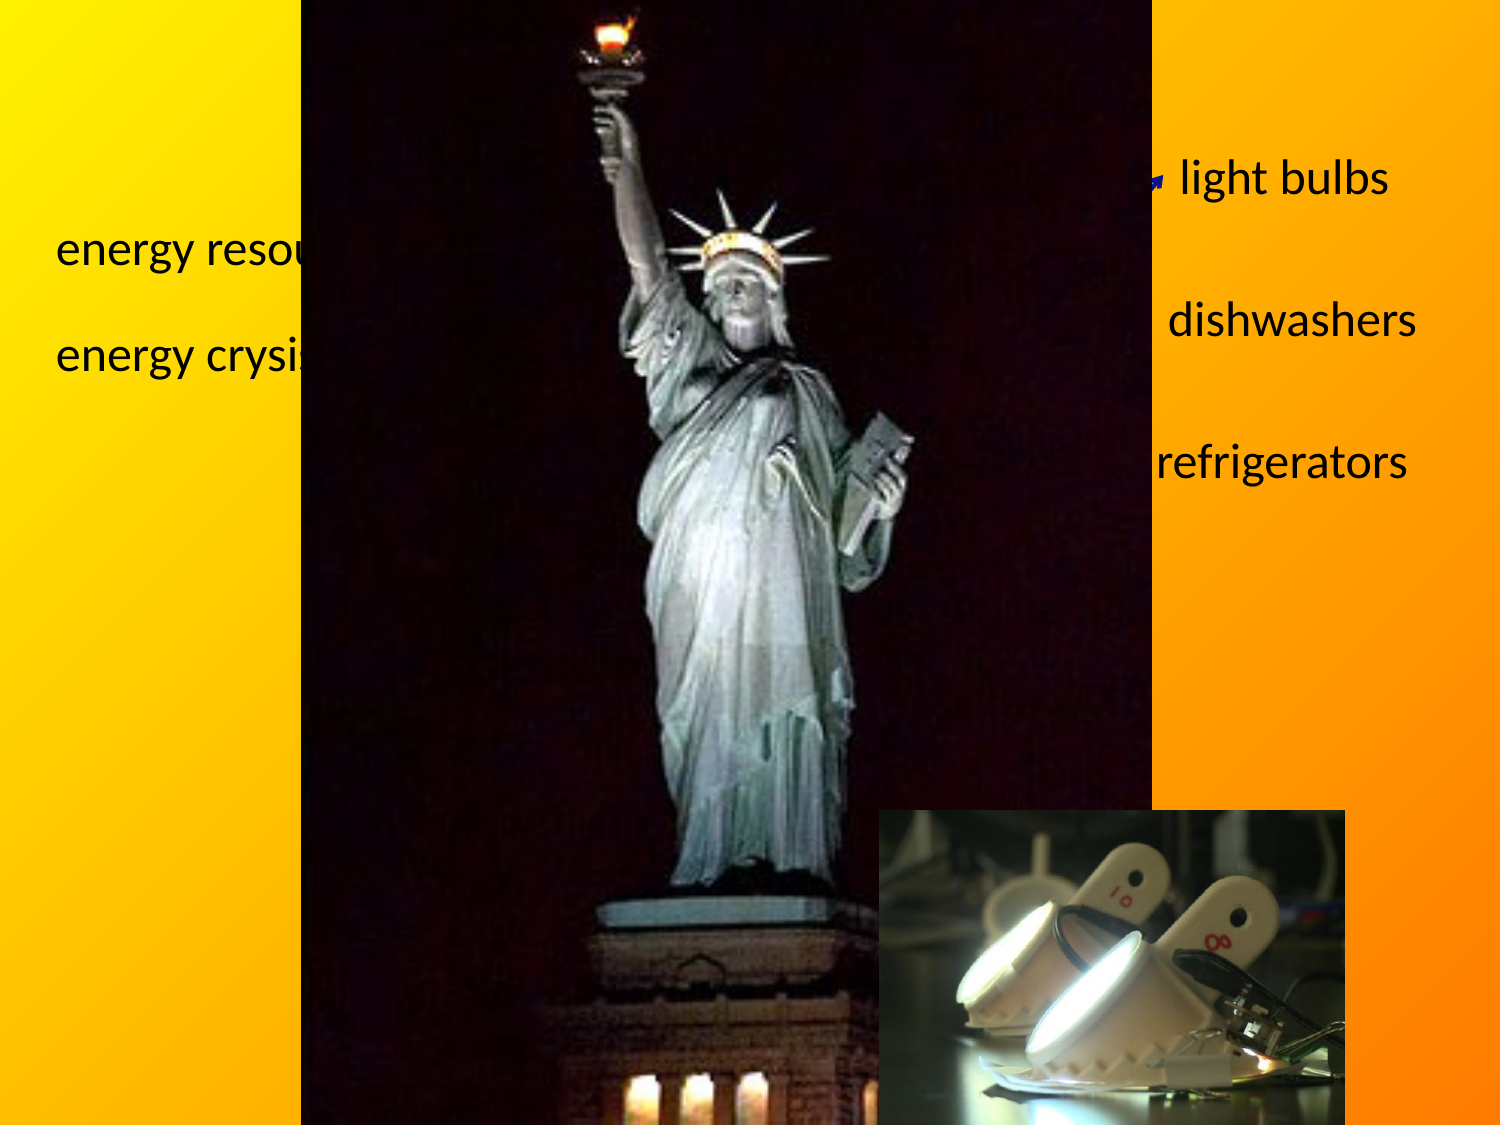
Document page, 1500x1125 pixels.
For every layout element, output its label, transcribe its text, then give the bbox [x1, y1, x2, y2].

text_box light bulbs [1164, 137, 1405, 213]
text_box dishwashers [1153, 278, 1433, 354]
text_box energy crysis  save energy: [41, 314, 301, 390]
text_box refrigerators [1152, 420, 1424, 496]
picture [301, 0, 1345, 1125]
text_box energy resource deficiency  wars [41, 207, 301, 283]
